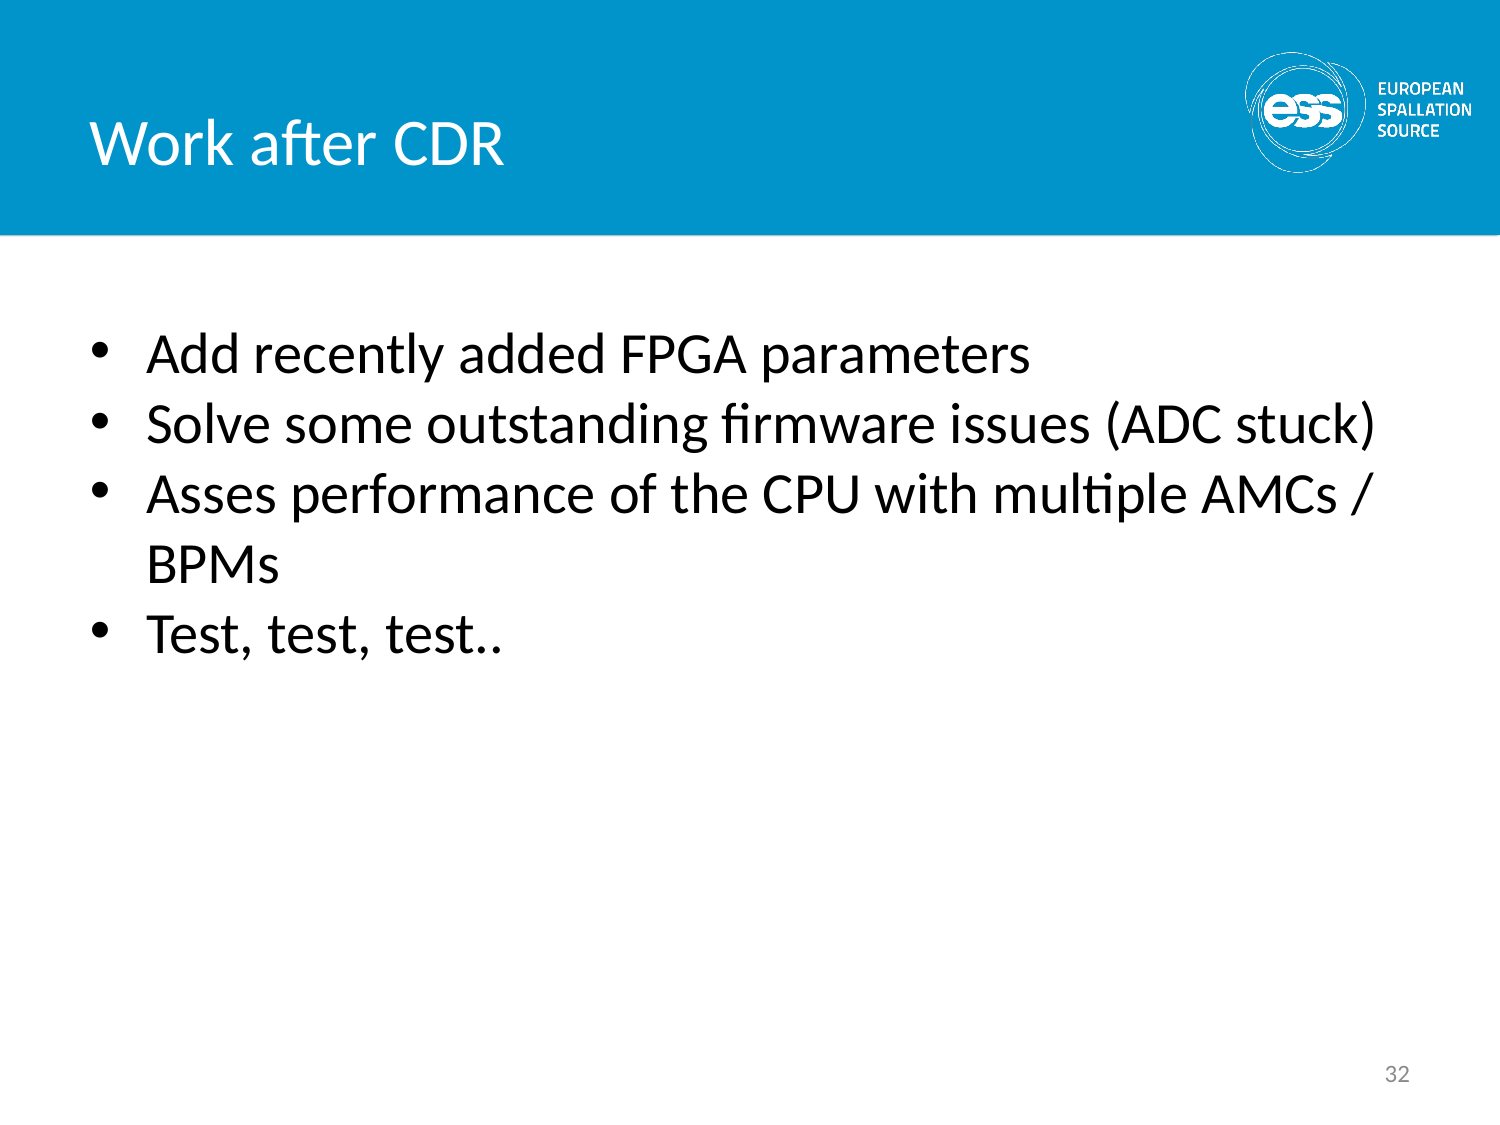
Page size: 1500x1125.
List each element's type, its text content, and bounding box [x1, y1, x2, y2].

text_box Work after CDR [75, 45, 1246, 233]
picture [1379, 83, 1385, 94]
picture [1422, 125, 1428, 134]
picture [1443, 86, 1450, 93]
picture [1398, 109, 1406, 115]
text_box <number> [1074, 1042, 1425, 1103]
picture [1409, 104, 1415, 115]
picture [1436, 104, 1444, 115]
picture [1389, 104, 1393, 115]
picture [1454, 83, 1458, 94]
picture [1418, 104, 1423, 115]
picture [1400, 83, 1407, 94]
text_box Add recently added FPGA parameters Solve some outstanding firmware issues (ADC stuck) Asses performance of the CPU with multiple AMCs / BPMs Test, test, test.. [74, 262, 1425, 1005]
picture [1264, 94, 1342, 127]
picture [1423, 83, 1430, 94]
picture [1432, 125, 1438, 136]
